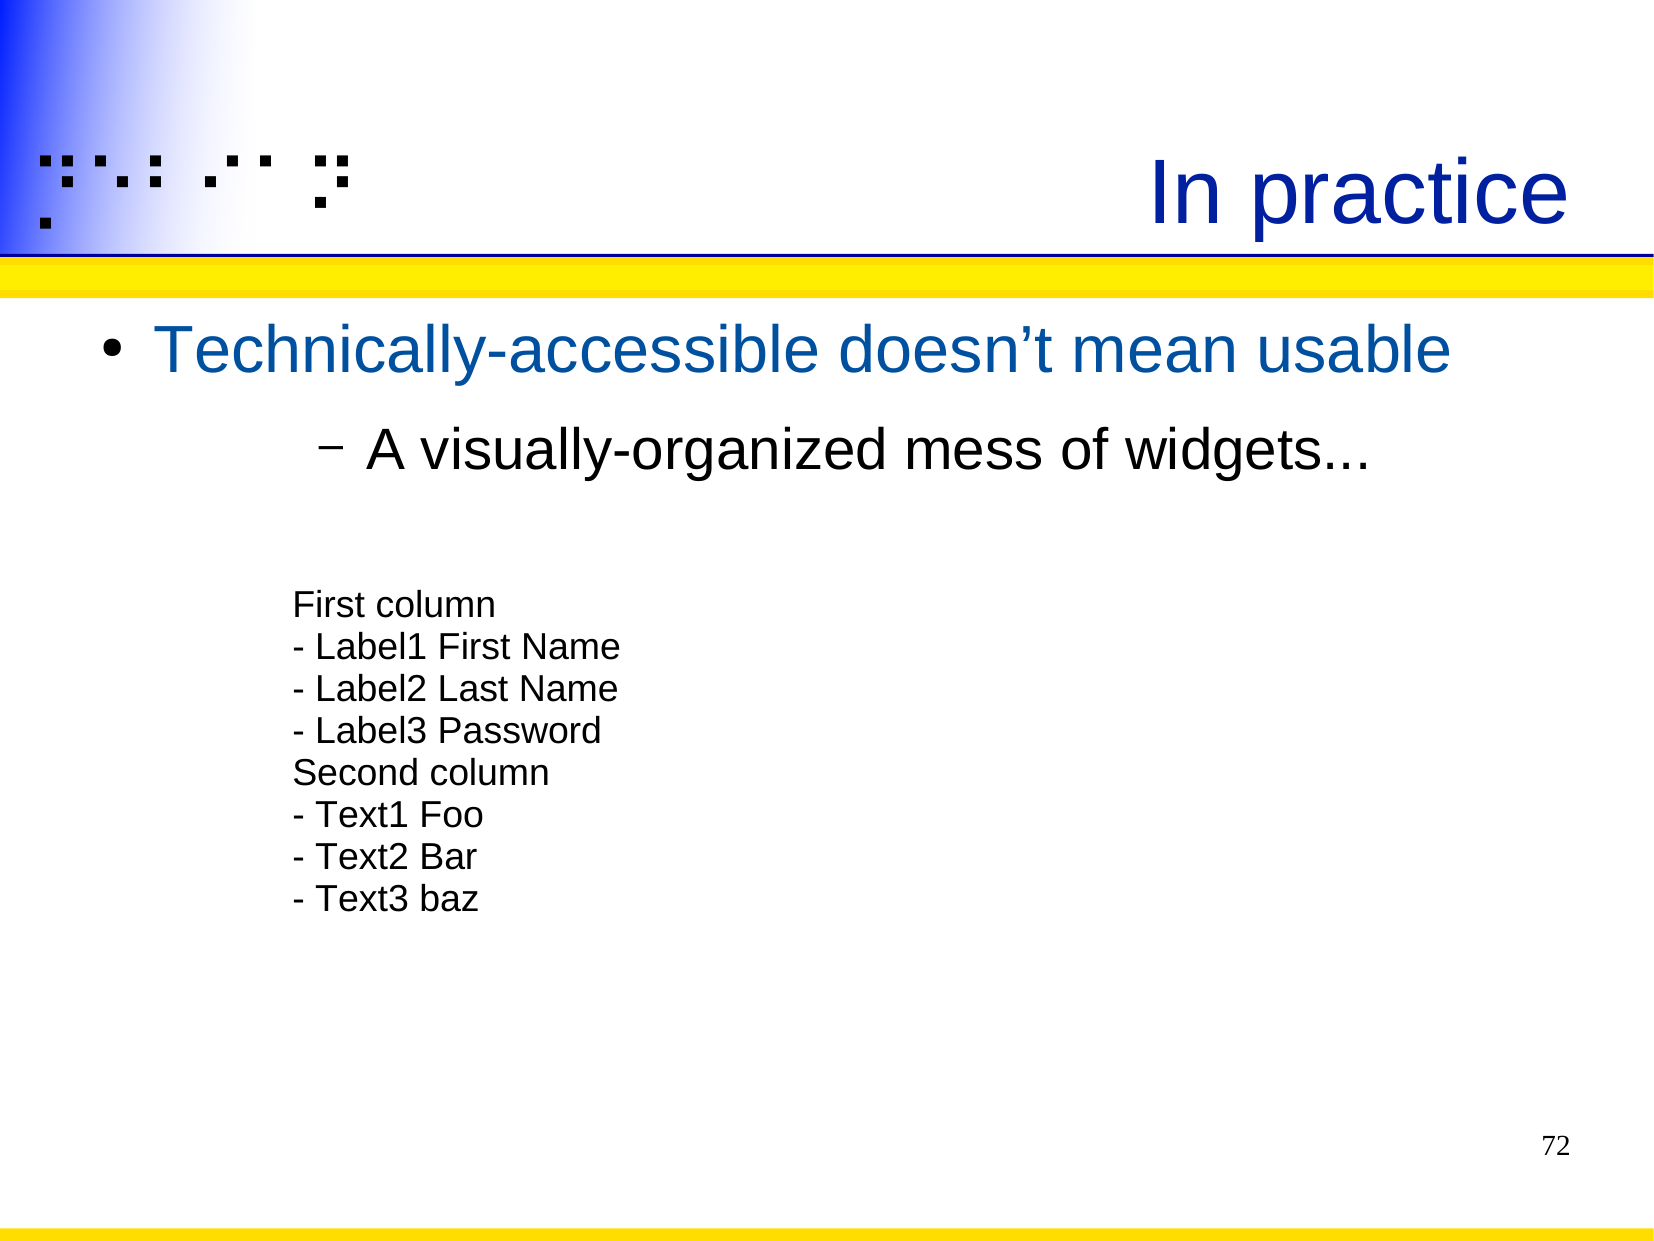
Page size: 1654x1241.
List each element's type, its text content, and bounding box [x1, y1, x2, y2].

text_box First column - Label1 First Name - Label2 Last Name - Label3 Password Second column - Text1 Foo - Text2 Bar - Text3 baz [277, 575, 636, 927]
list Technically-accessible doesn’t mean usable A visually-organized mess of widgets... [82, 312, 1571, 1241]
title In practice [372, 126, 1571, 257]
